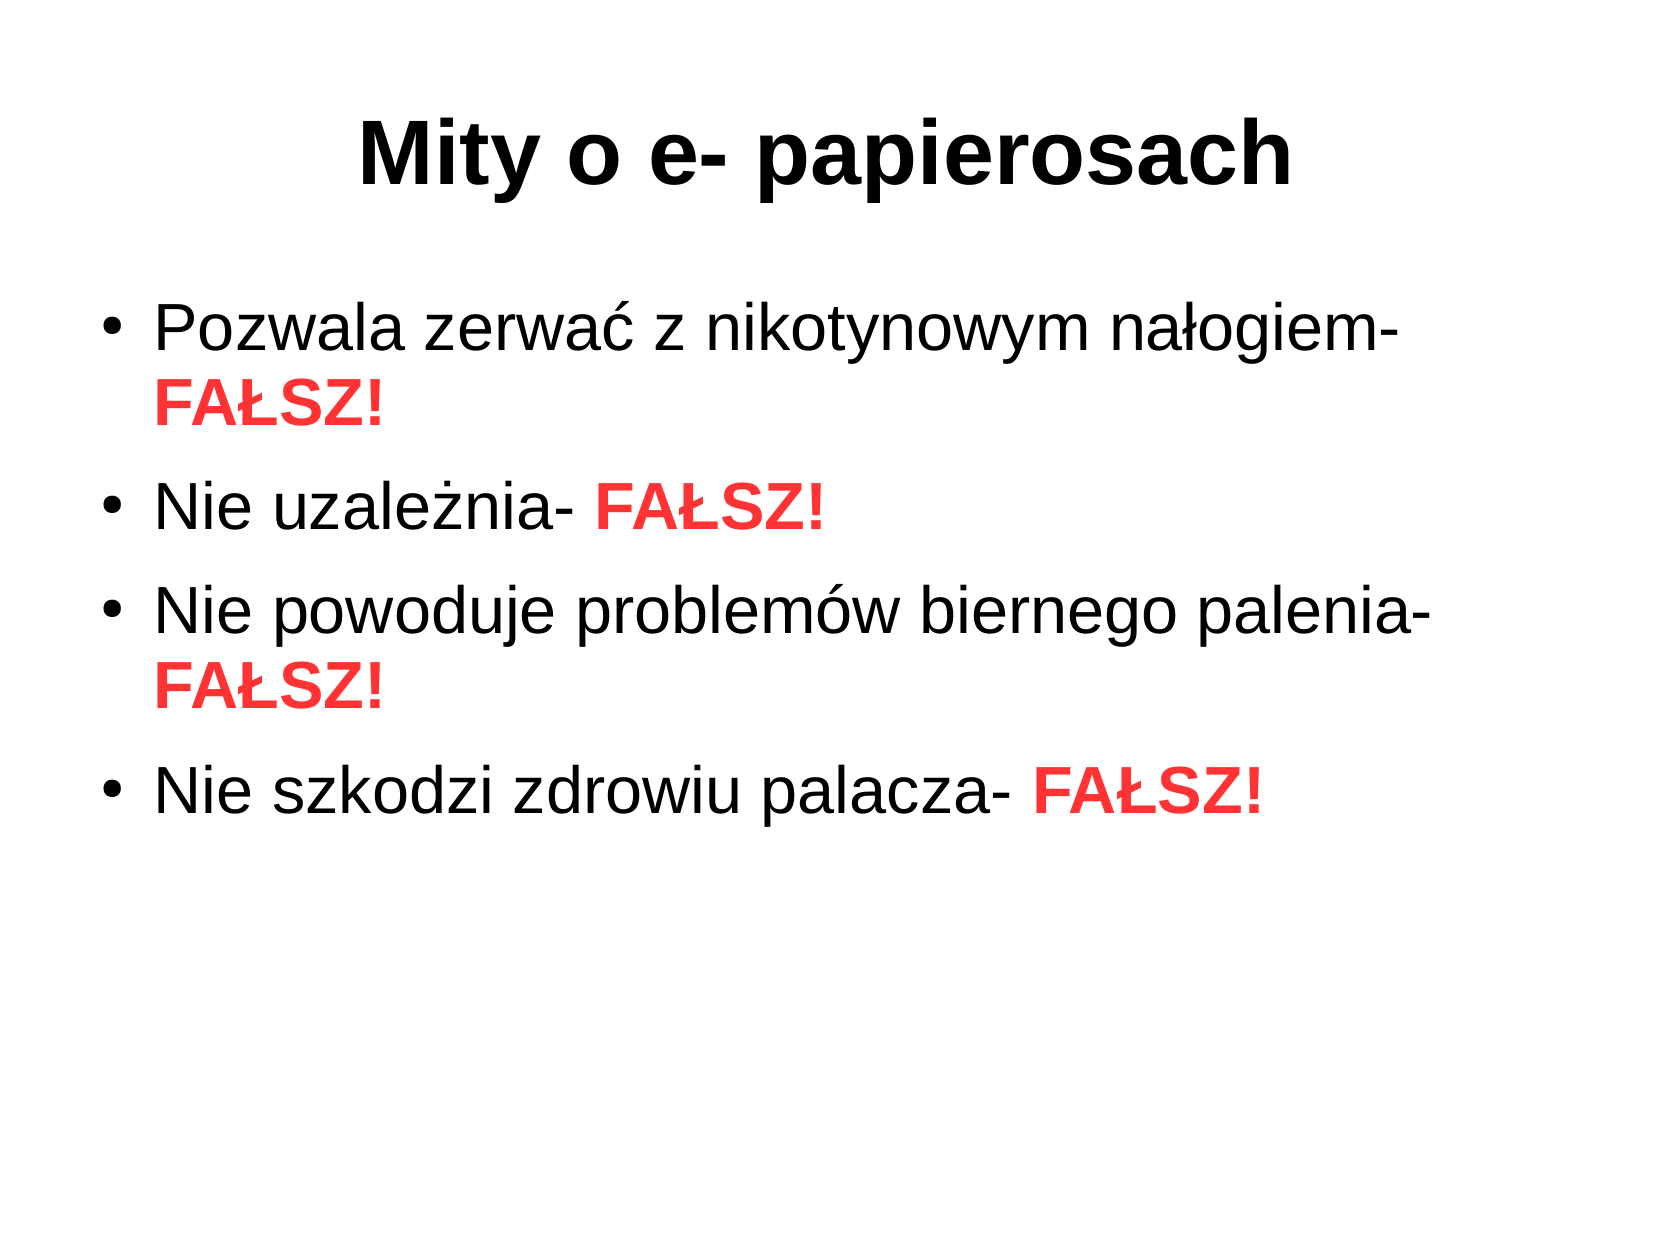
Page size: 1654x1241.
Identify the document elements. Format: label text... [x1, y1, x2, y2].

title Mity o e- papierosach [82, 49, 1571, 257]
list Pozwala zerwać z nikotynowym nałogiem- FAŁSZ! Nie uzależnia- FAŁSZ! Nie powoduje problemów biernego palenia- FAŁSZ! Nie szkodzi zdrowiu palacza- FAŁSZ! [82, 290, 1571, 1109]
